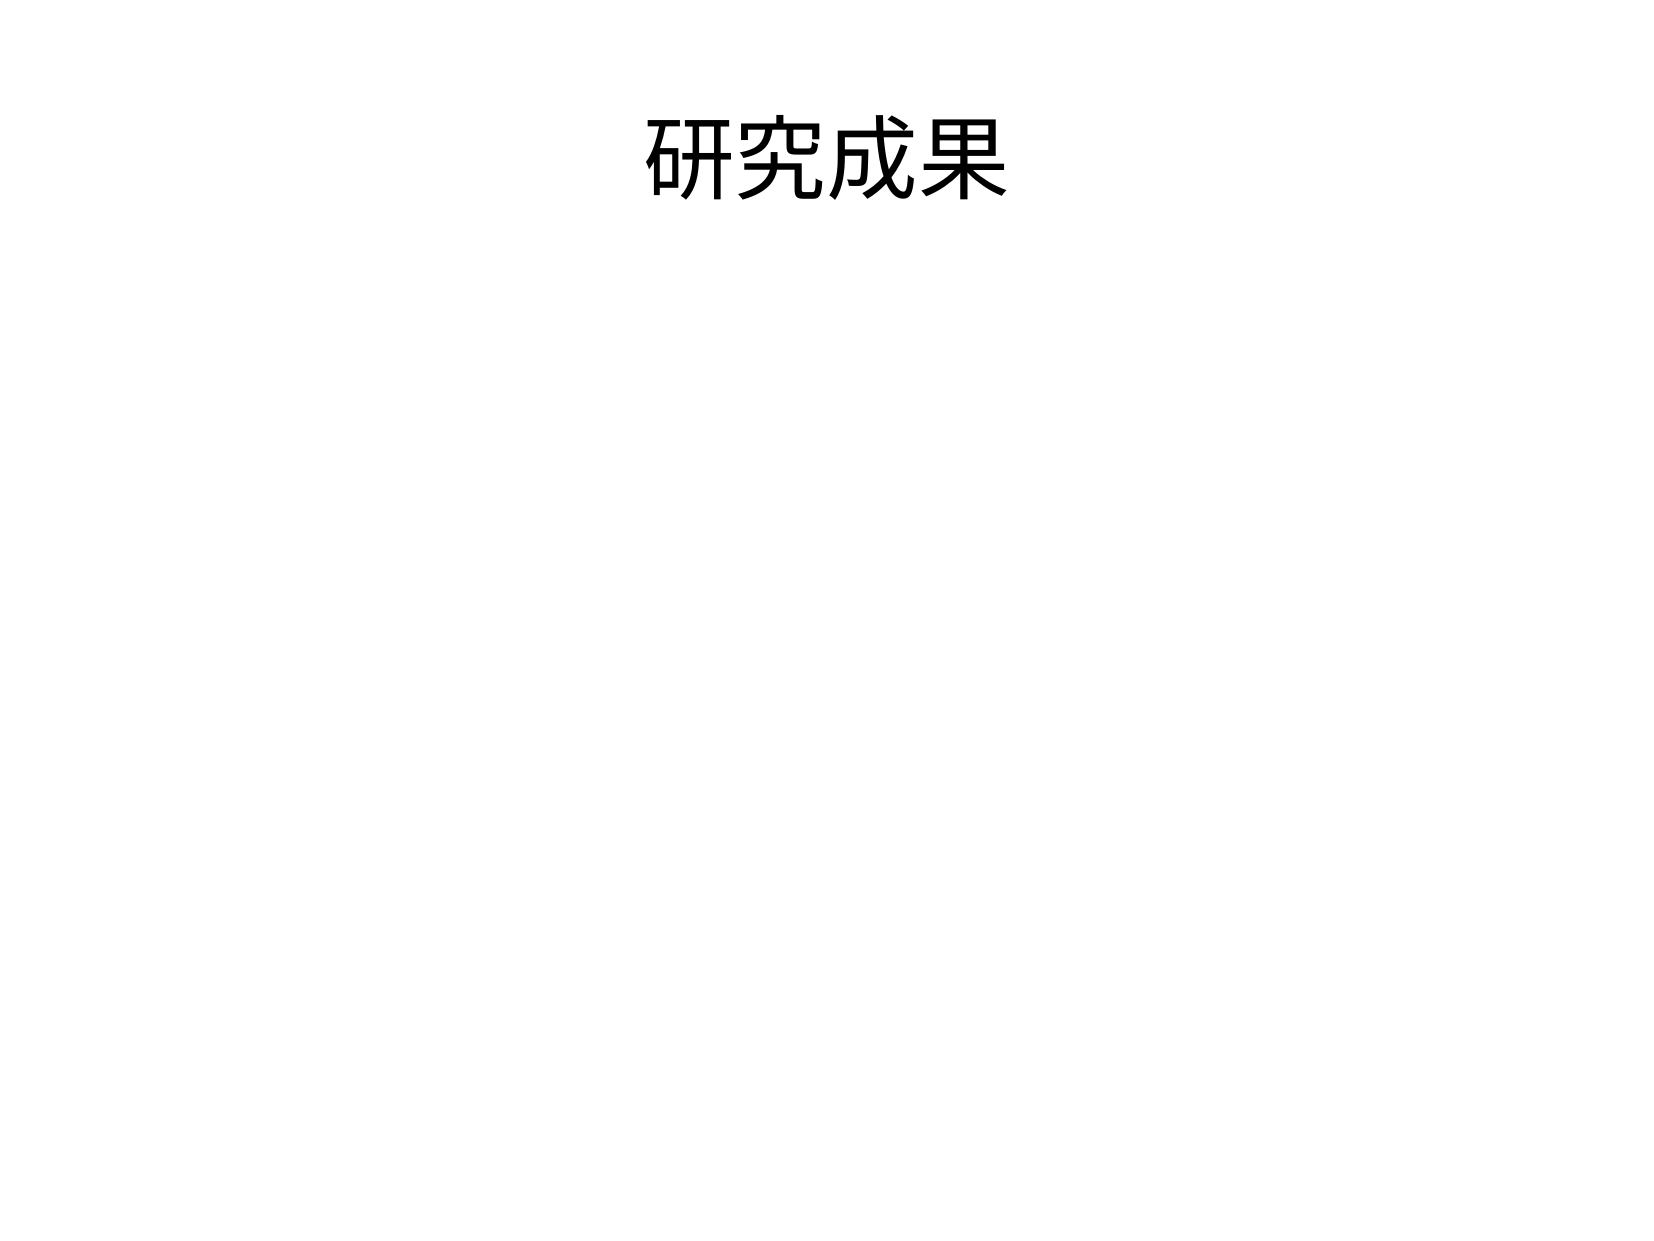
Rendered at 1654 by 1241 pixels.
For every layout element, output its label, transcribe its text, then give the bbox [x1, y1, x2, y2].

title 研究成果 [82, 49, 1571, 257]
